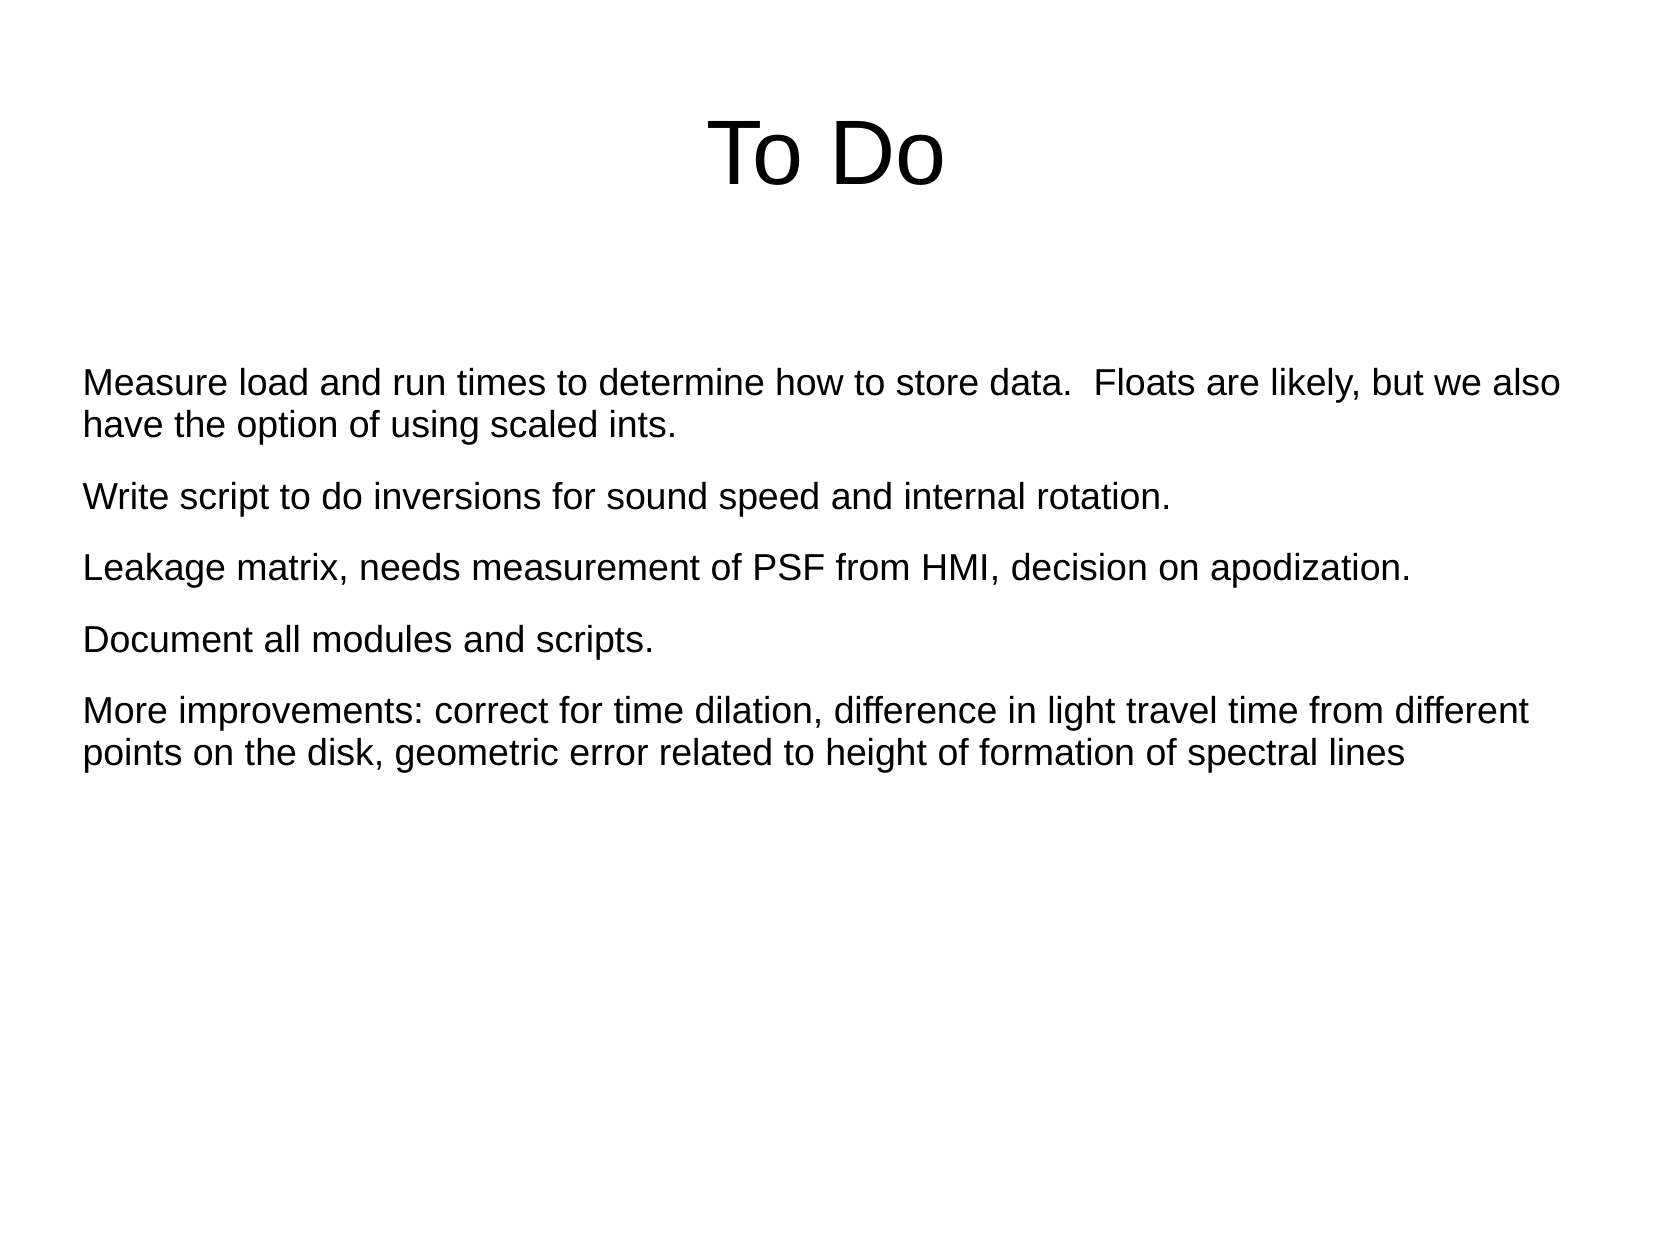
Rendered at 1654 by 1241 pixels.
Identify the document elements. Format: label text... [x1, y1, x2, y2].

title To Do [82, 56, 1571, 250]
list Measure load and run times to determine how to store data. Floats are likely, but we also have the option of using scaled ints. Write script to do inversions for sound speed and internal rotation. Leakage matrix, needs measurement of PSF from HMI, decision on apodization. Document all modules and scripts. More improvements: correct for time dilation, difference in light travel time from different points on the disk, geometric error related to height of formation of spectral lines [82, 290, 1571, 1094]
